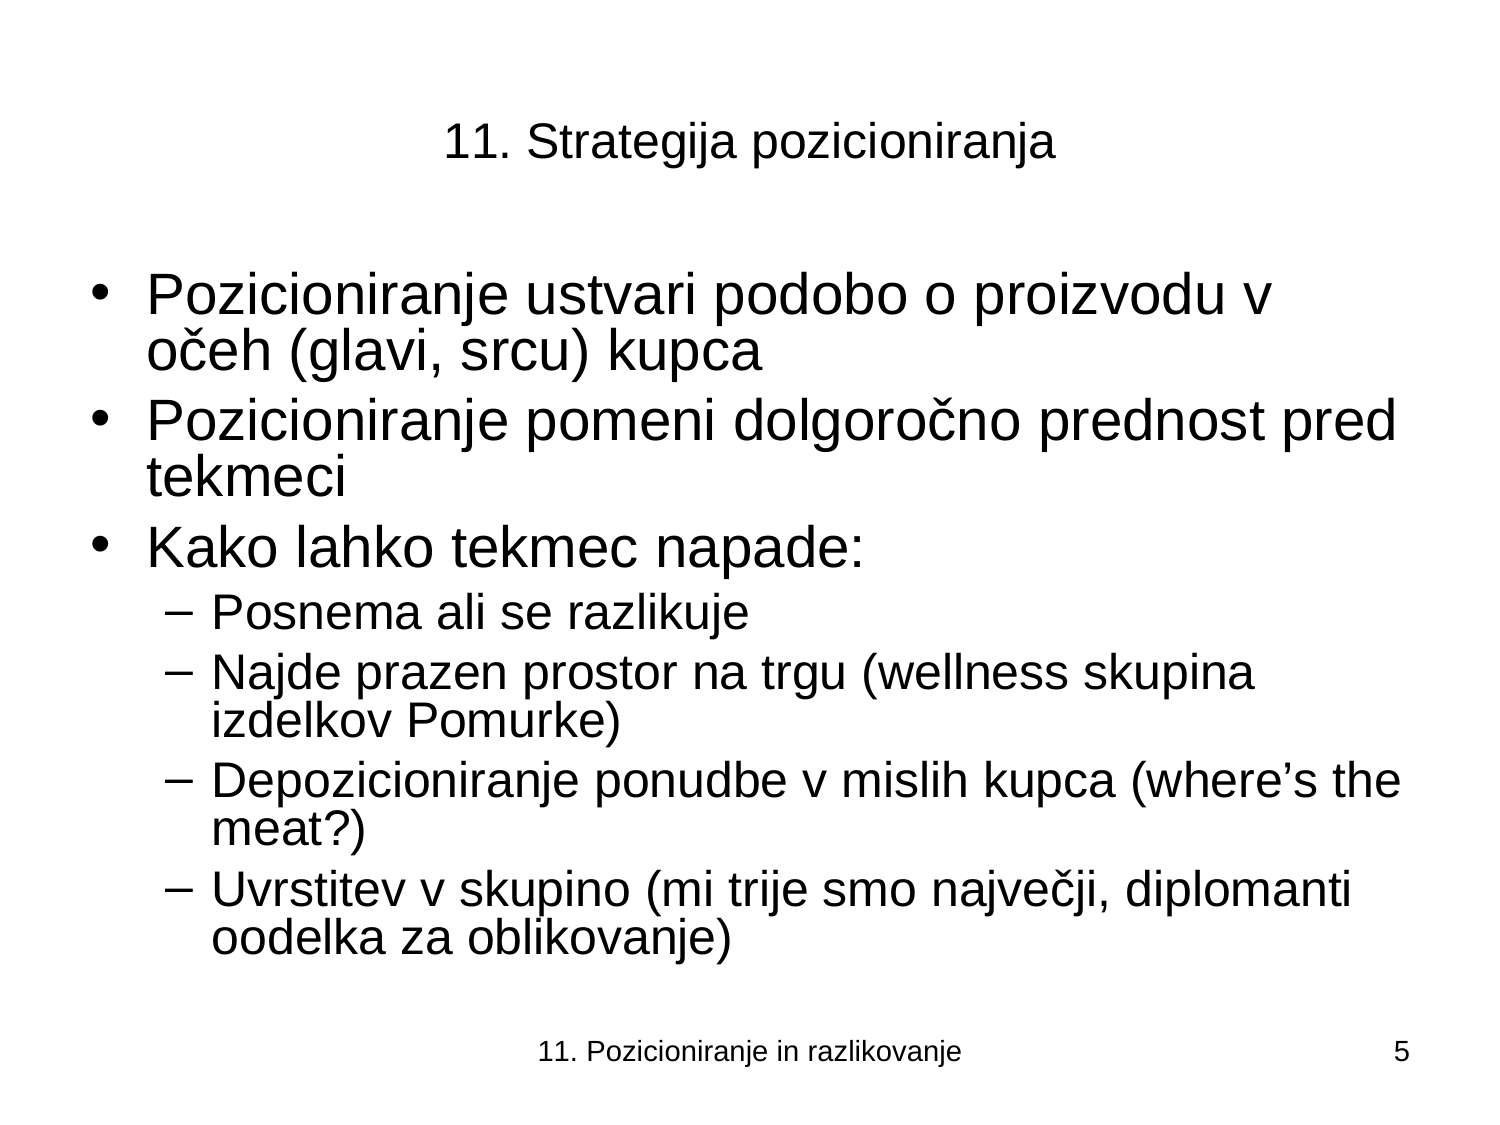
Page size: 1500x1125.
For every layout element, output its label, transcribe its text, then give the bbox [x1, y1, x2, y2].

text_box 11. Pozicioniranje in razlikovanje [512, 1024, 988, 1103]
text_box <number> [1074, 1024, 1426, 1103]
list Pozicioniranje ustvari podobo o proizvodu v očeh (glavi, srcu) kupca Pozicioniranje pomeni dolgoročno prednost pred tekmeci Kako lahko tekmec napade: Posnema ali se razlikuje Najde prazen prostor na trgu (wellness skupina izdelkov Pomurke) Depozicioniranje ponudbe v mislih kupca (where’s the meat?) Uvrstitev v skupino (mi trije smo največji, diplomanti oodelka za oblikovanje) [75, 262, 1426, 1006]
title 11. Strategija pozicioniranja [75, 45, 1426, 233]
